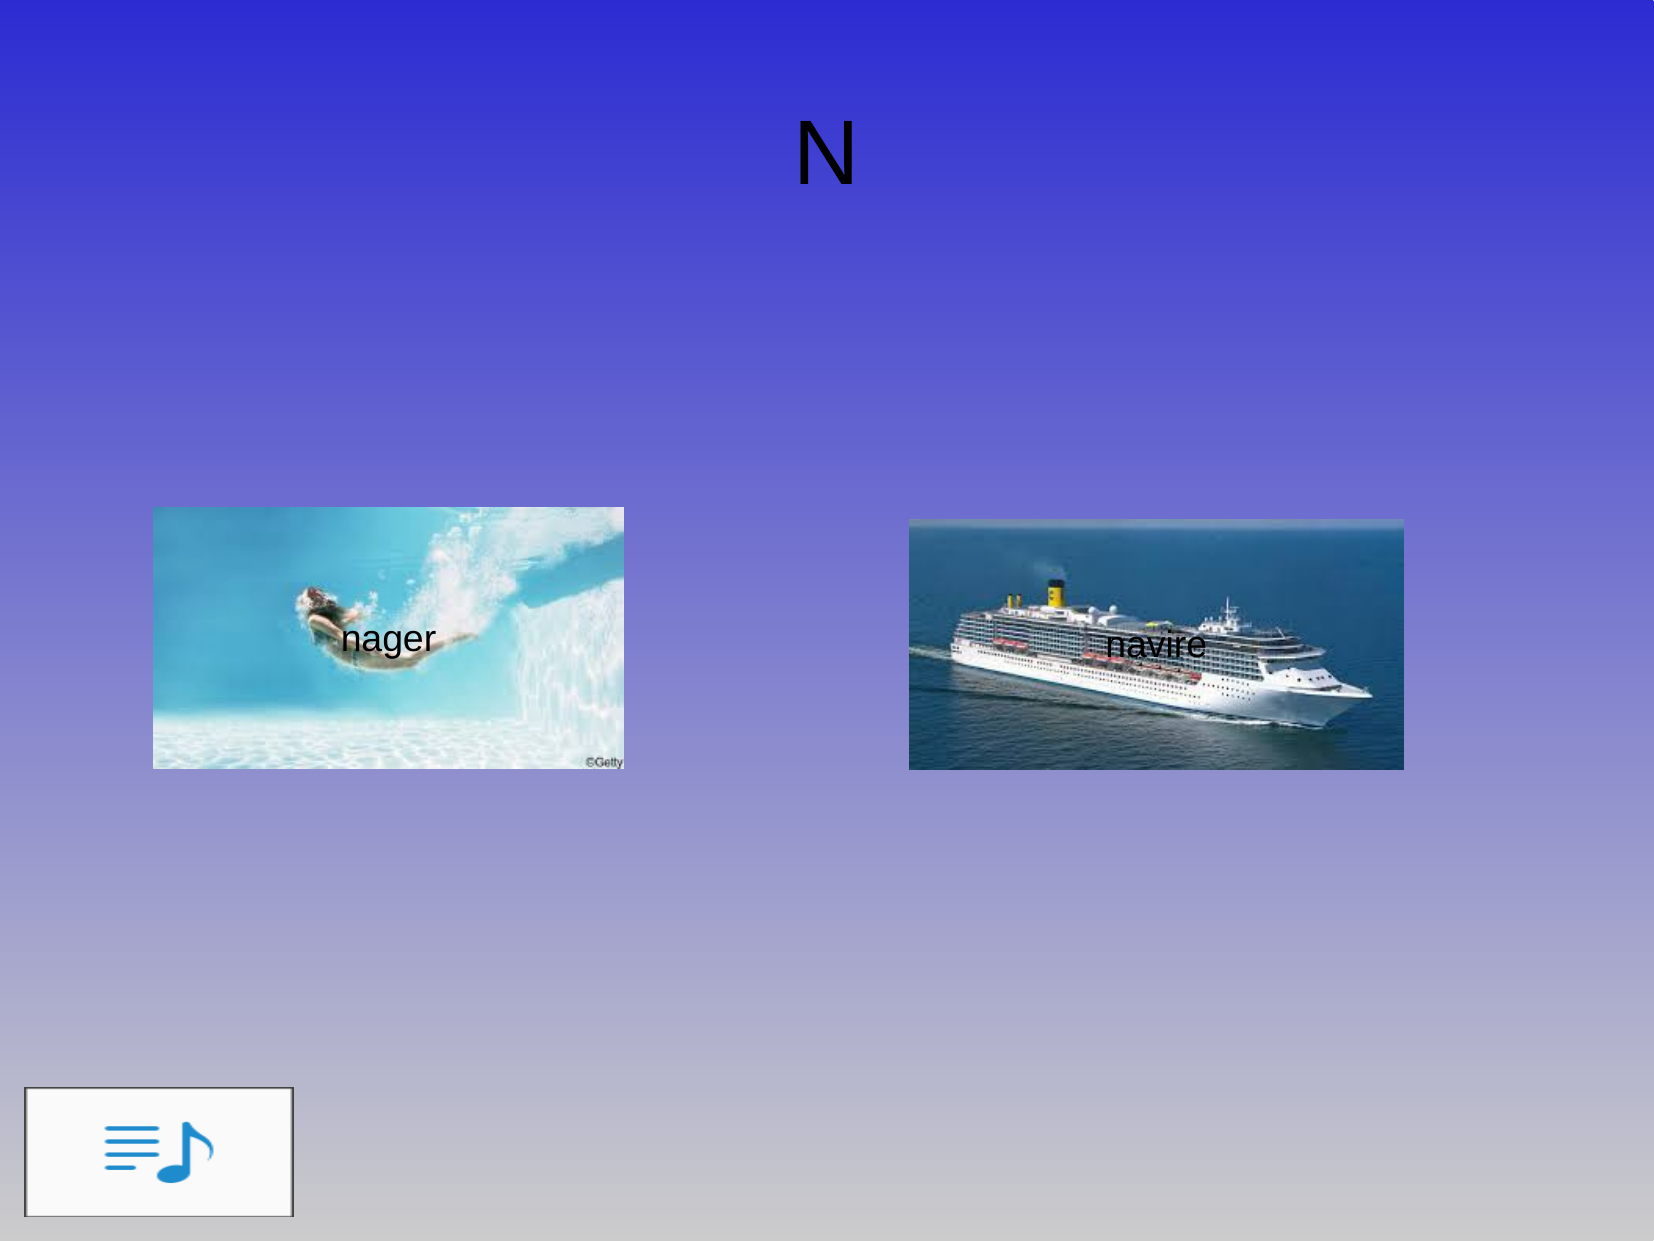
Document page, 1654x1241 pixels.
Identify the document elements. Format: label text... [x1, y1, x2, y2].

title N [82, 49, 1571, 257]
text_box [23, 1086, 296, 1218]
picture [909, 519, 1404, 770]
picture [153, 507, 624, 769]
